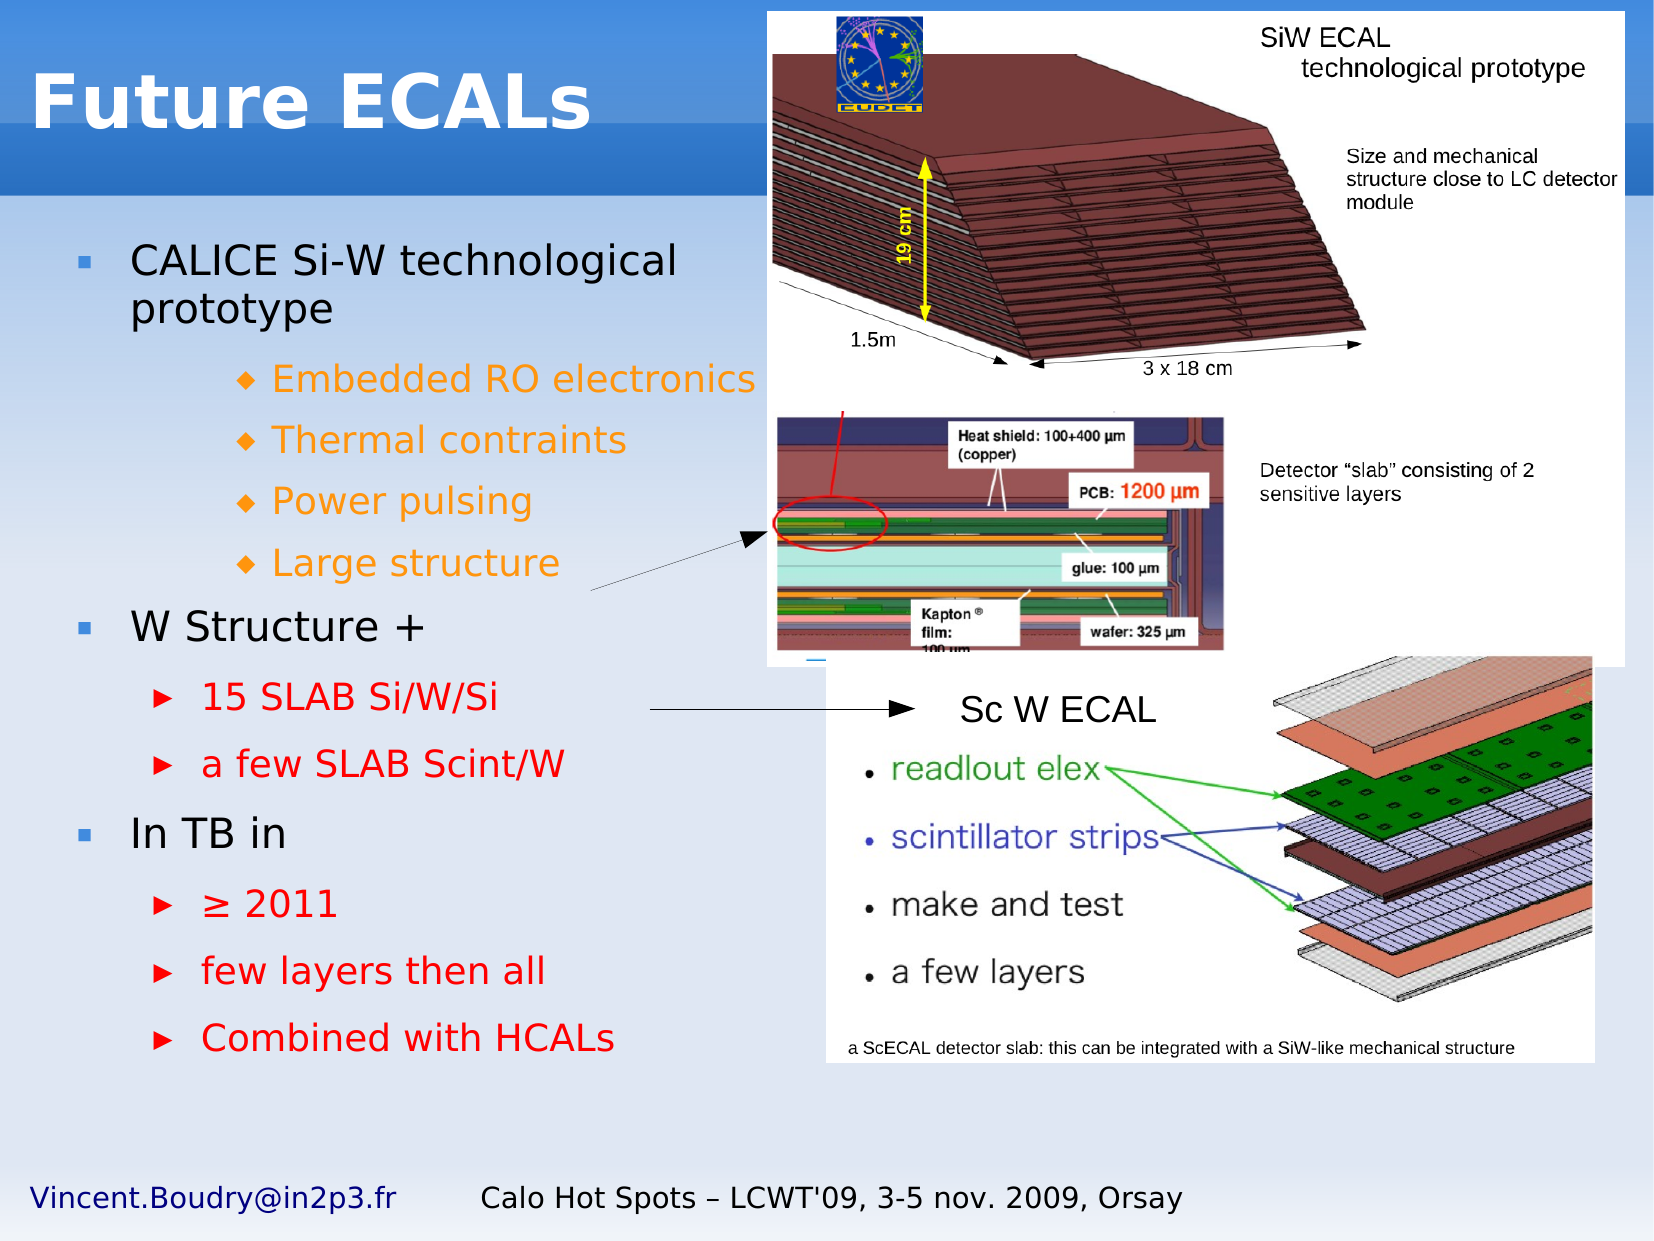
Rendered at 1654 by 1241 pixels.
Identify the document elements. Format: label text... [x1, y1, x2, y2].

title Future ECALs [29, 7, 1654, 200]
text_box Sc W ECAL [944, 681, 1173, 739]
picture [0, 0, 1654, 1241]
list CALICE Si-W technological prototype Embedded RO electronics Thermal contraints Power pulsing Large structure W Structure + 15 SLAB Si/W/Si a few SLAB Scint/W In TB in ≥ 2011 few layers then all Combined with HCALs [59, 236, 1595, 1137]
